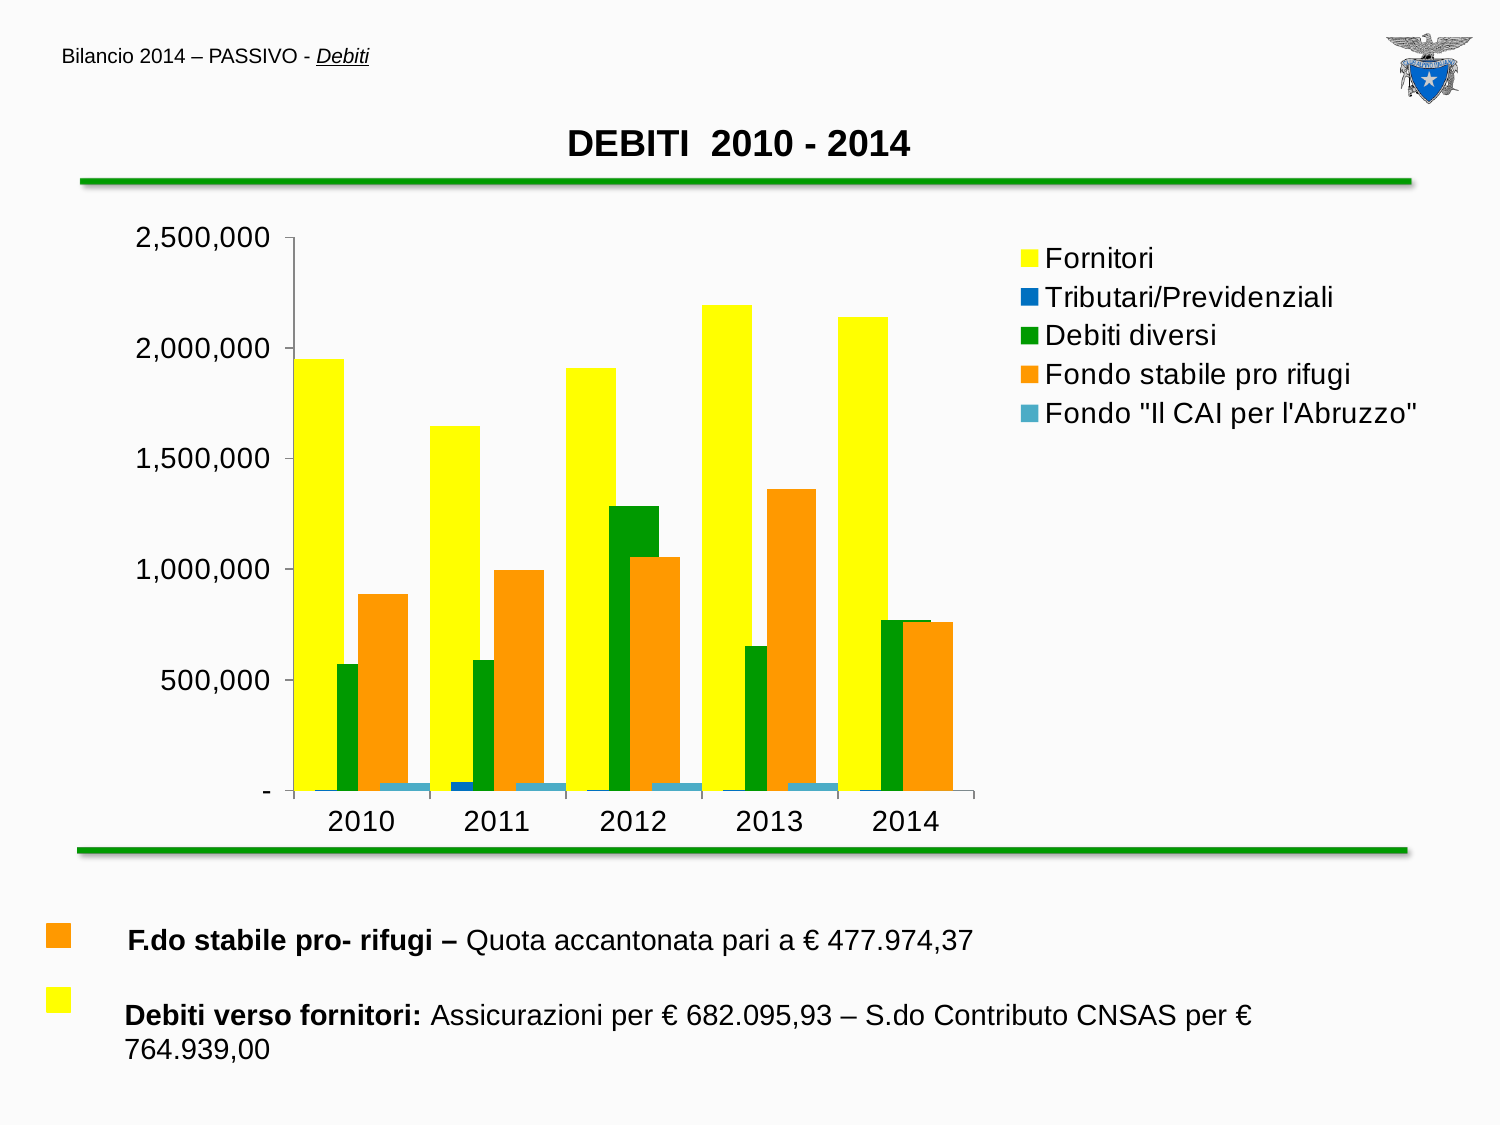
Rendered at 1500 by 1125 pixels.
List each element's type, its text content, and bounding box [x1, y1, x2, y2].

chart [100, 208, 1430, 851]
picture [71, 841, 1419, 866]
text_box Bilancio 2014 – PASSIVO - Debiti [46, 35, 516, 76]
text_box [47, 924, 71, 948]
text_box [47, 988, 71, 1012]
picture [74, 172, 1423, 197]
text_box DEBITI 2010 - 2014 [248, 112, 1229, 153]
picture [1382, 29, 1477, 112]
text_box F.do stabile pro- rifugi – Quota accantonata pari a € 477.974,37 [112, 914, 1287, 965]
text_box Debiti verso fornitori: Assicurazioni per € 682.095,93 – S.do Contributo CNSAS per € 764.939,00 [109, 988, 1420, 1040]
